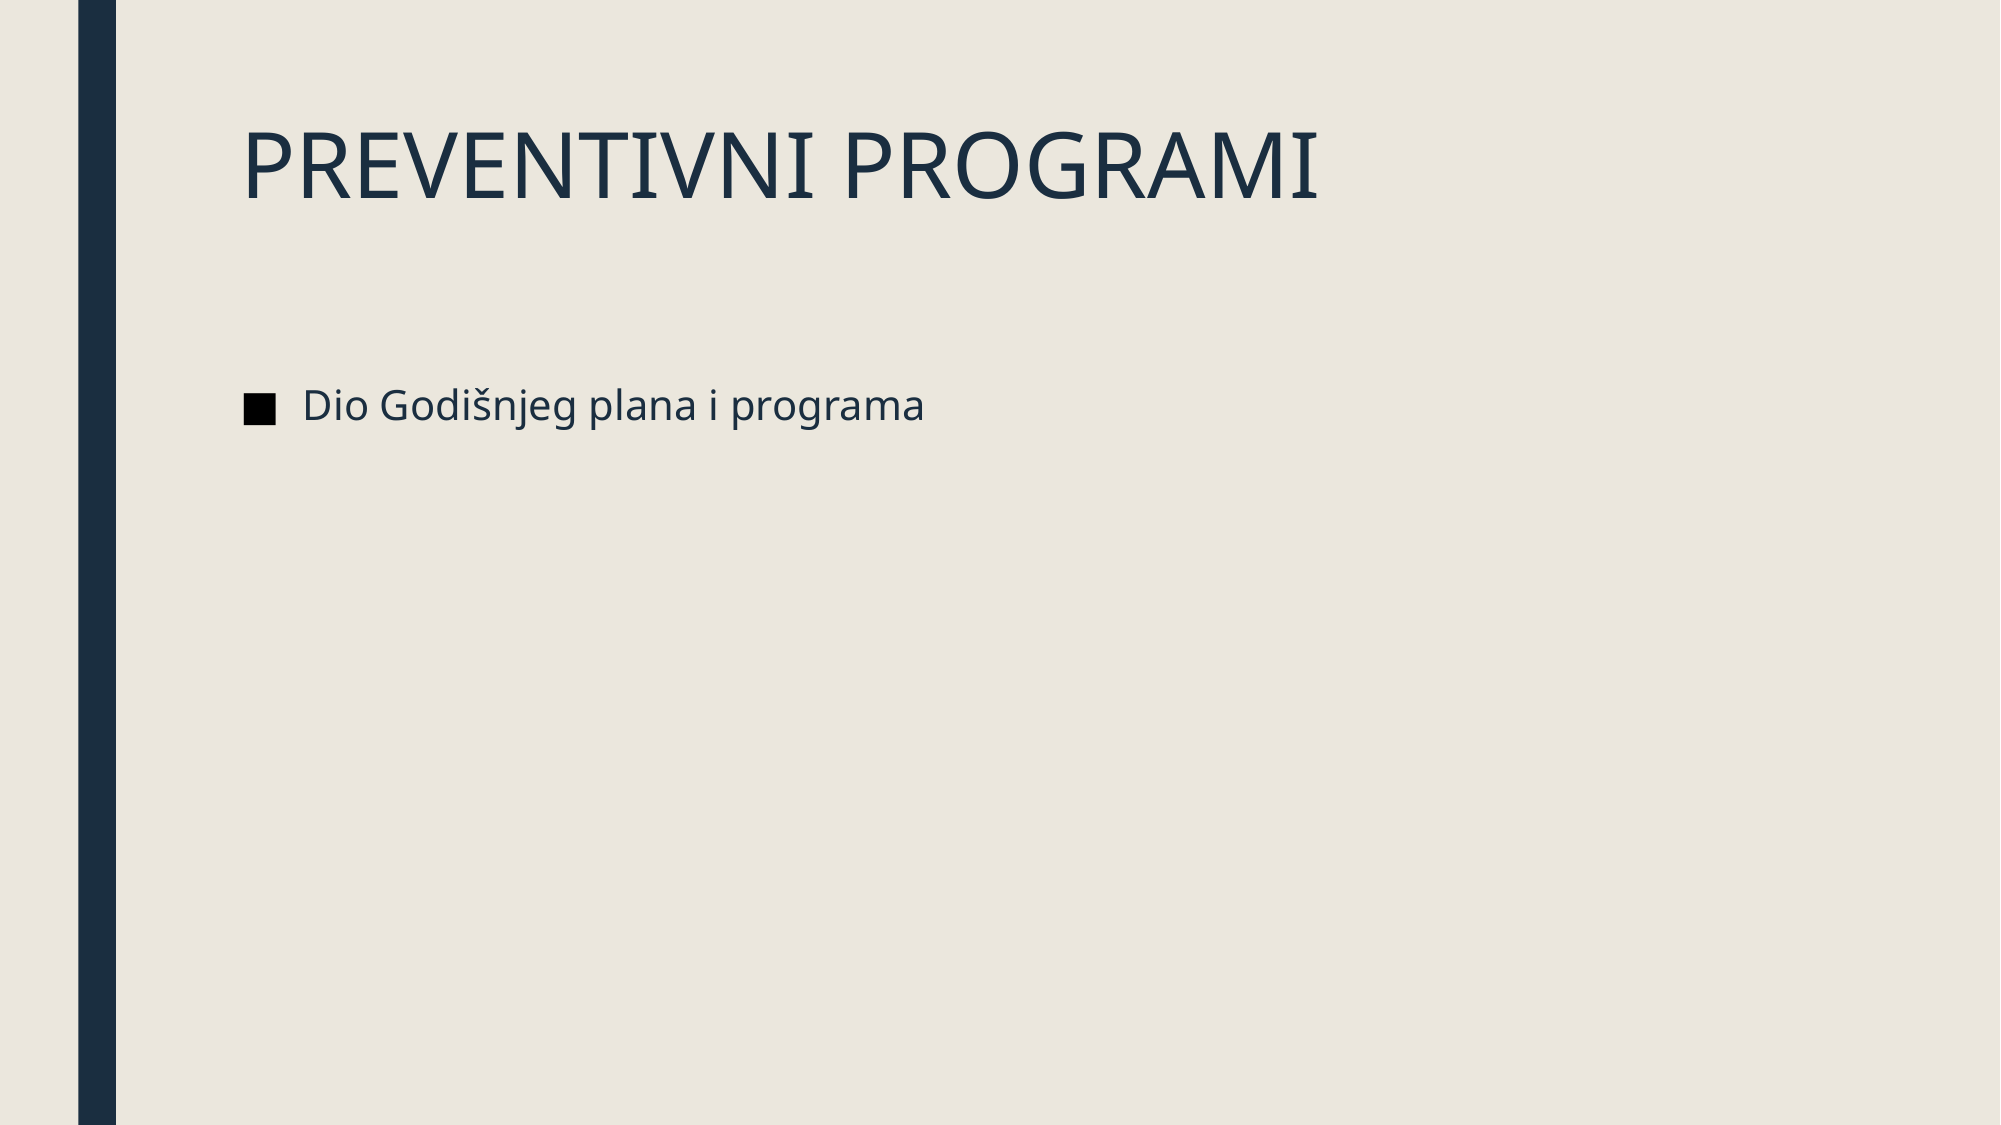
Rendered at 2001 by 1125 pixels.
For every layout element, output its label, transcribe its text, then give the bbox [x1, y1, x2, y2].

title PREVENTIVNI PROGRAMI [225, 112, 1801, 357]
list Dio Godišnjeg plana i programa [225, 375, 1801, 963]
